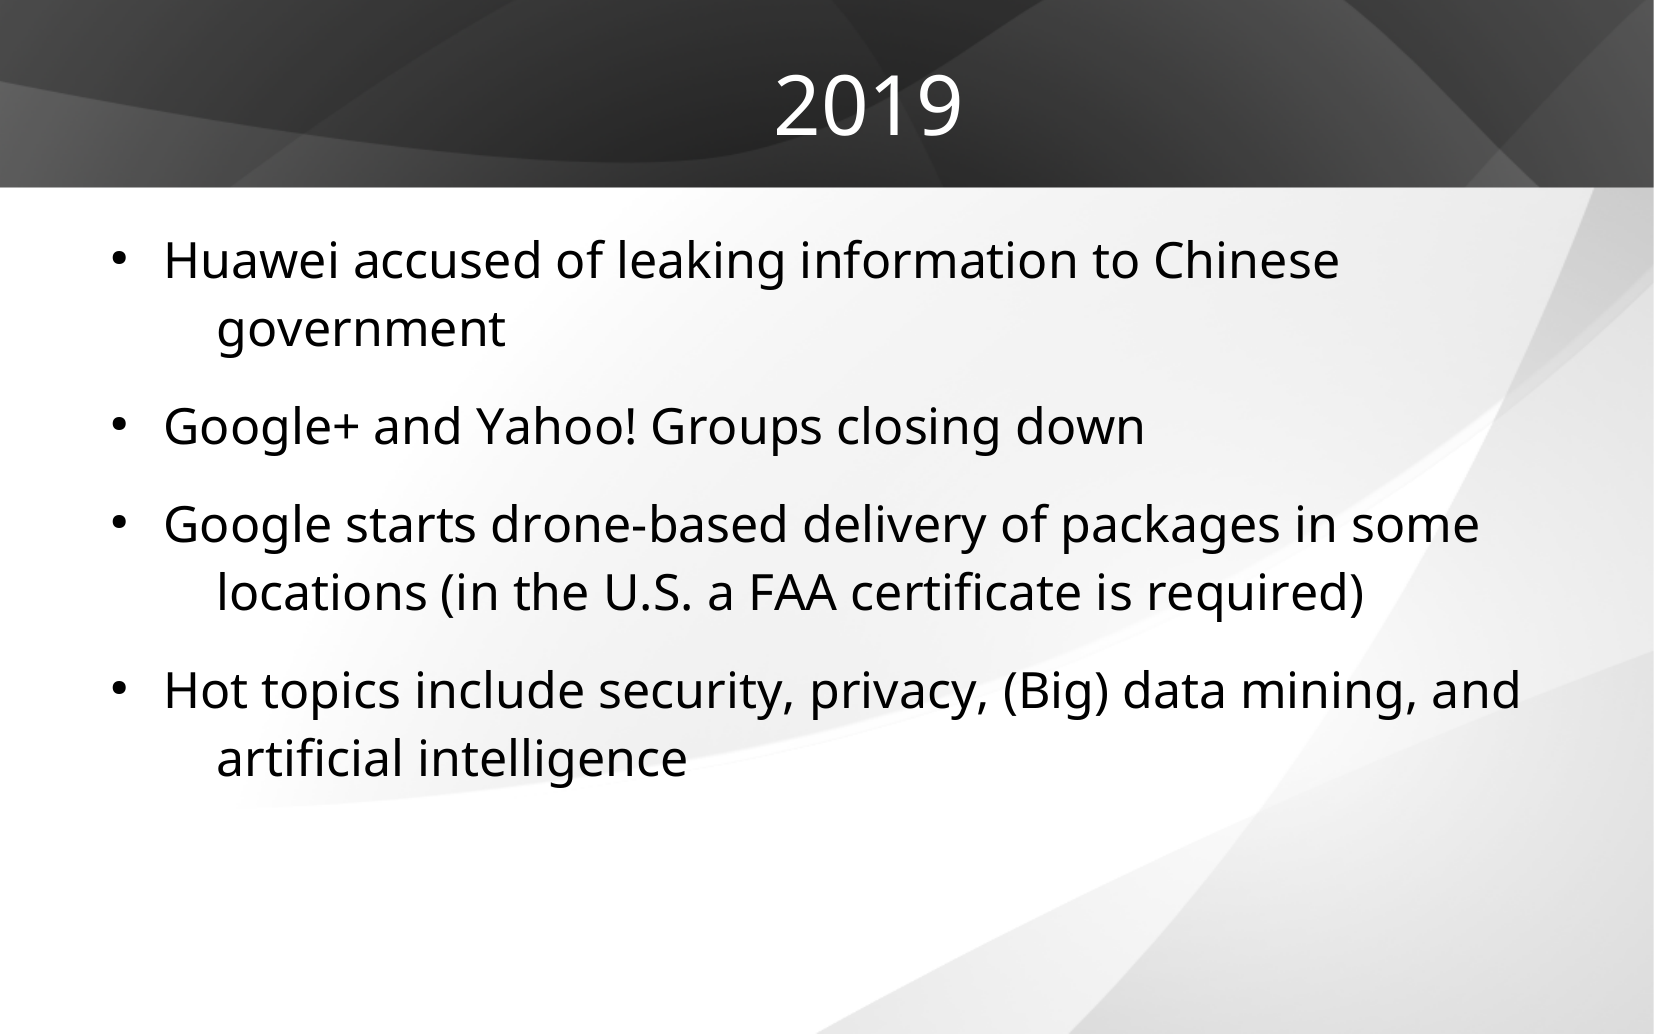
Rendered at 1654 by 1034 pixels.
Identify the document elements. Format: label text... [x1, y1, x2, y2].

list Huawei accused of leaking information to Chinese government Google+ and Yahoo! Groups closing down Google starts drone-based delivery of packages in some locations (in the U.S. a FAA certificate is required) Hot topics include security, privacy, (Big) data mining, and artificial intelligence [75, 225, 1613, 1013]
title 2019 [124, 0, 1613, 208]
picture [0, 0, 1654, 1034]
